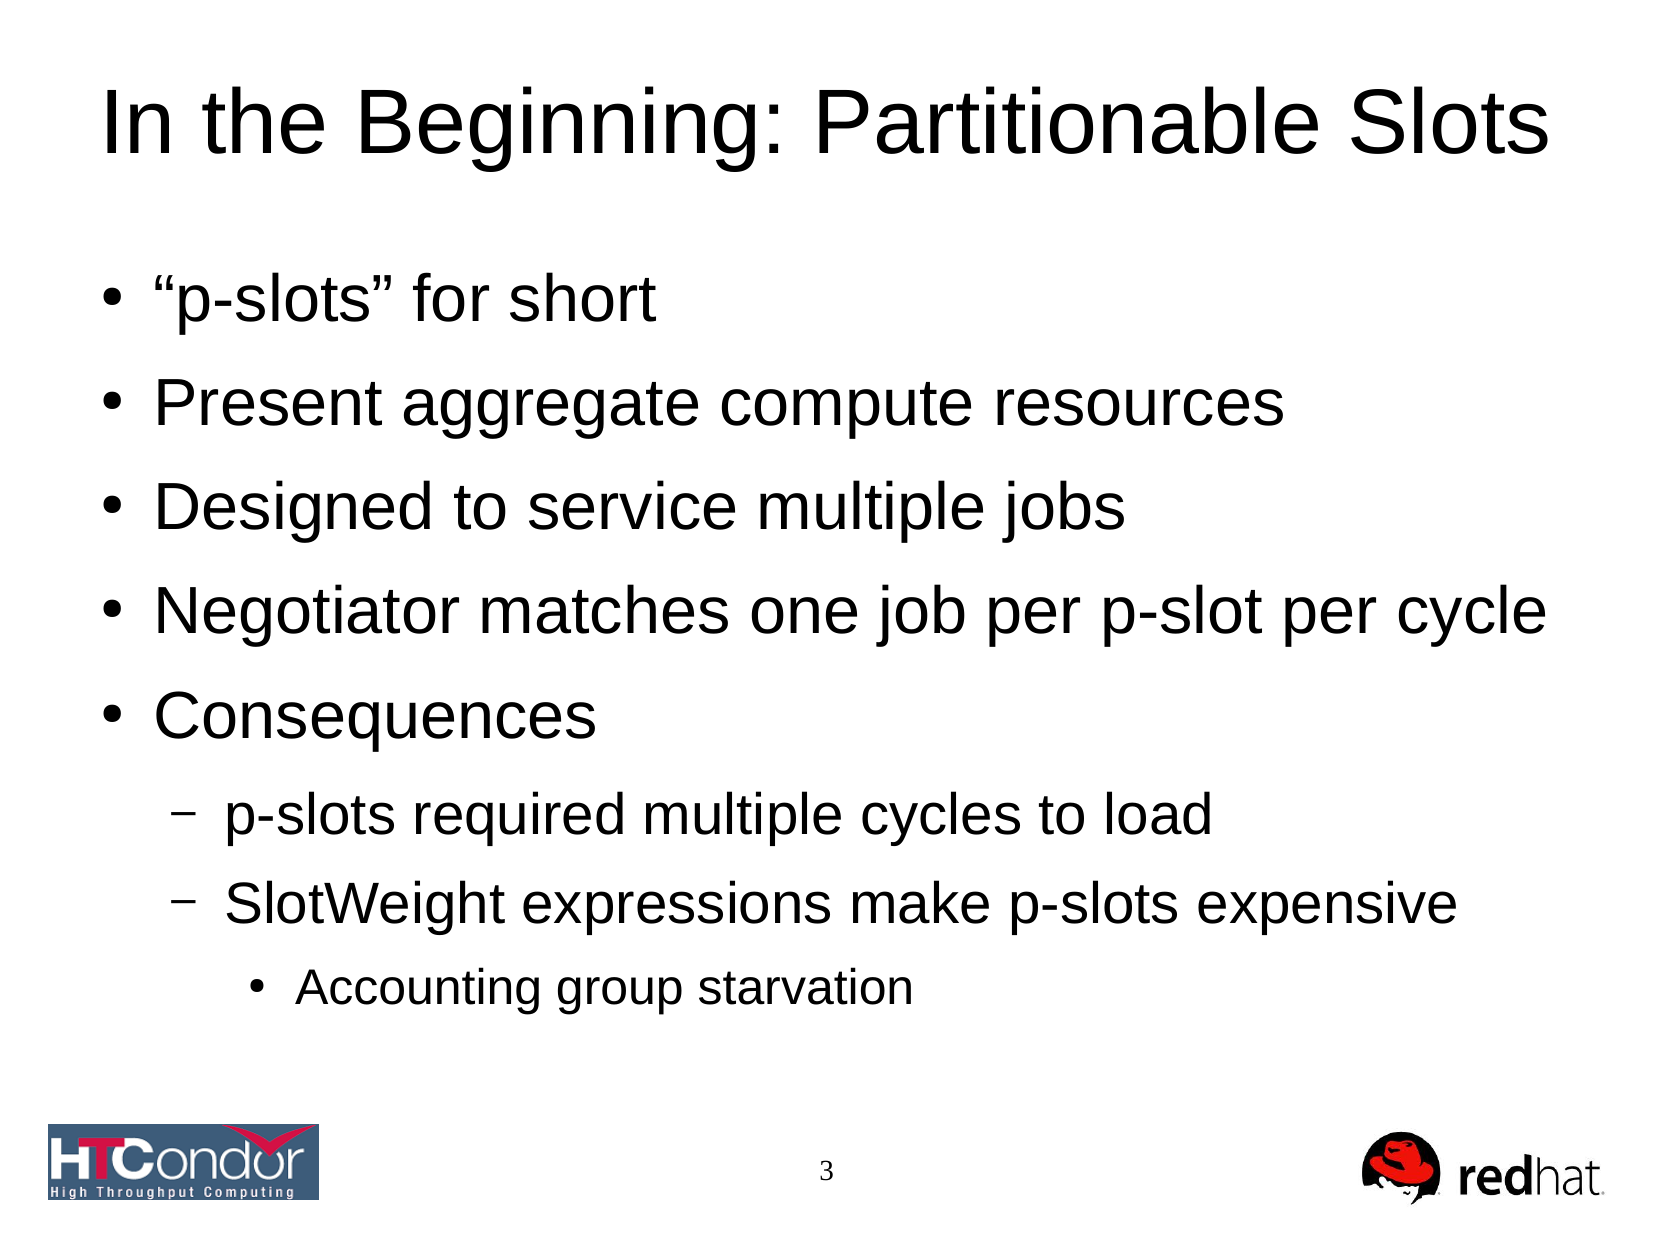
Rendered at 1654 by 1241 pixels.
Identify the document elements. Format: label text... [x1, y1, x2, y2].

picture [1352, 1128, 1629, 1215]
list “p-slots” for short Present aggregate compute resources Designed to service multiple jobs Negotiator matches one job per p-slot per cycle Consequences p-slots required multiple cycles to load SlotWeight expressions make p-slots expensive Accounting group starvation [82, 260, 1571, 1066]
picture [48, 1124, 319, 1200]
title In the Beginning: Partitionable Slots [82, 45, 1571, 198]
